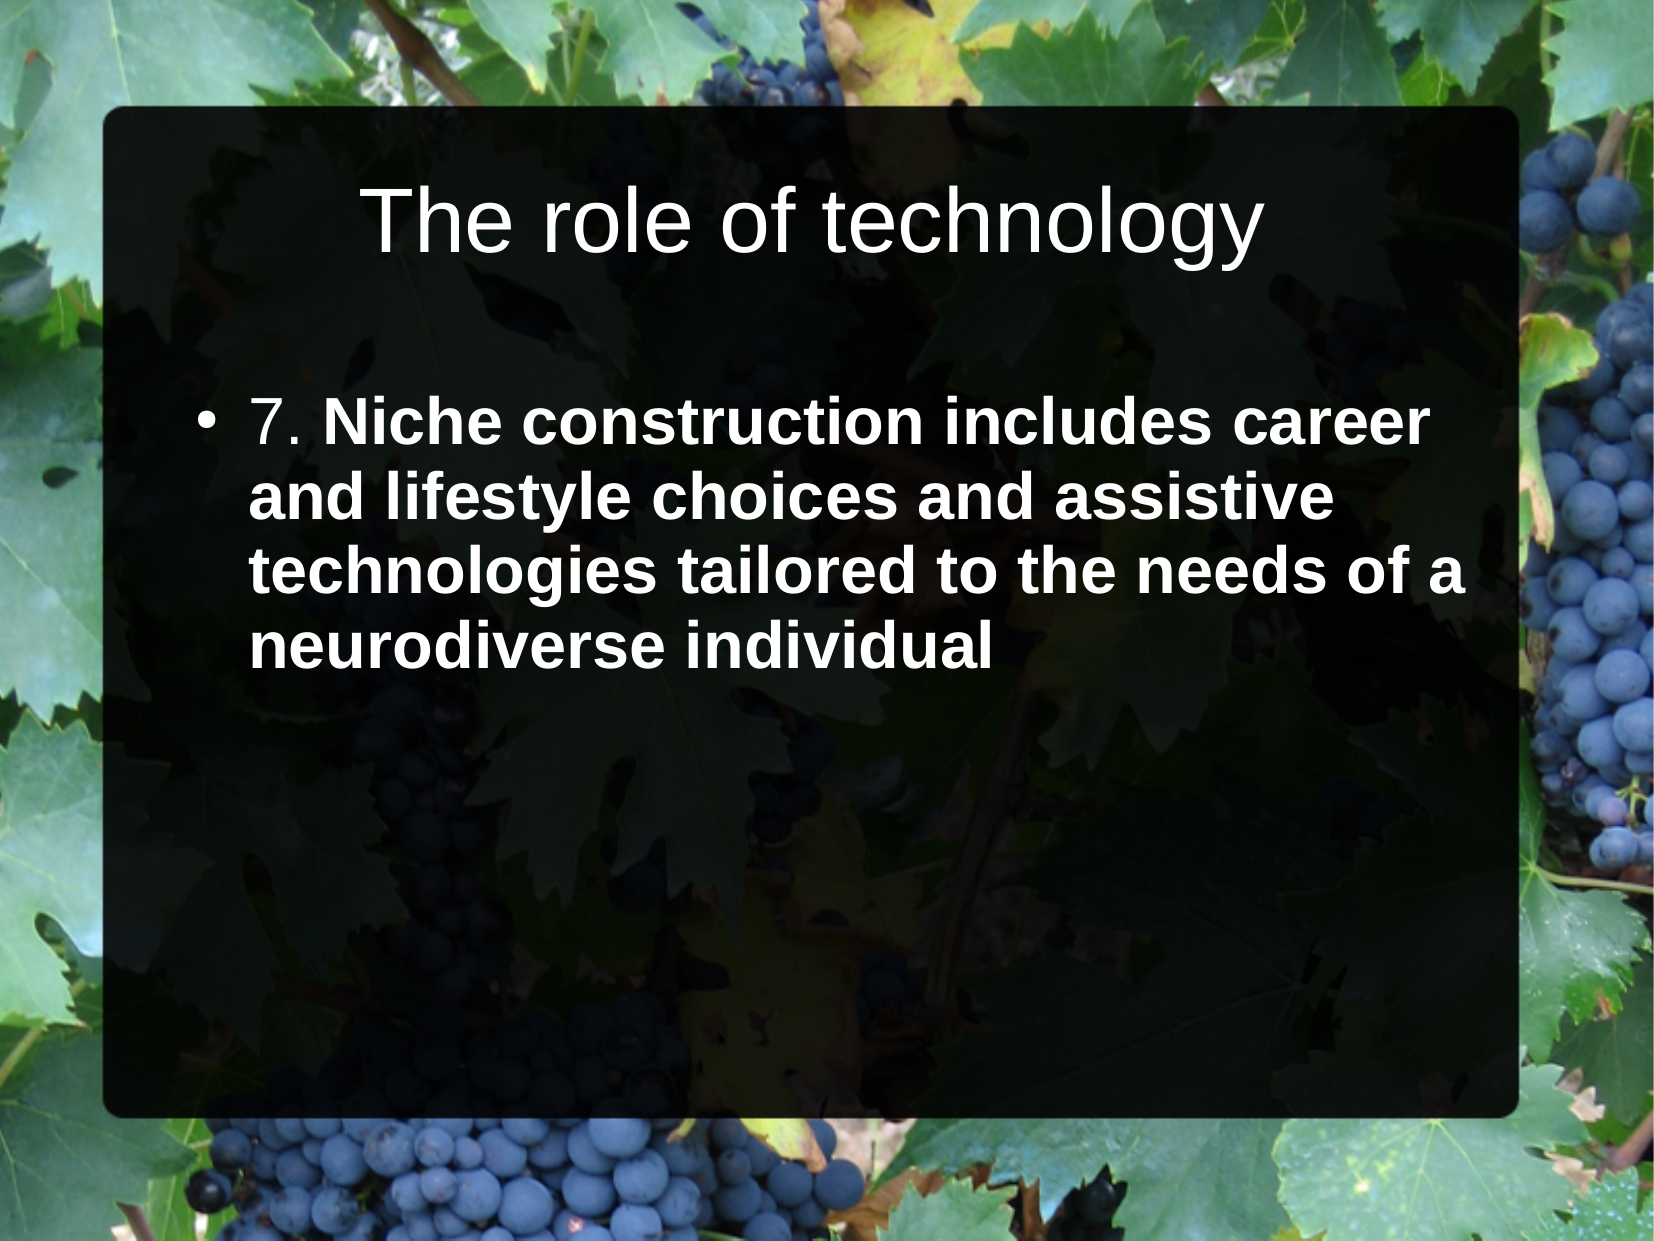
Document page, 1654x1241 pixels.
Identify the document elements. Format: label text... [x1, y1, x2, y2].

picture [0, 0, 1654, 1241]
list 7. Niche construction includes career and lifestyle choices and assistive technologies tailored to the needs of a neurodiverse individual [177, 383, 1477, 1188]
title The role of technology [118, 125, 1506, 318]
